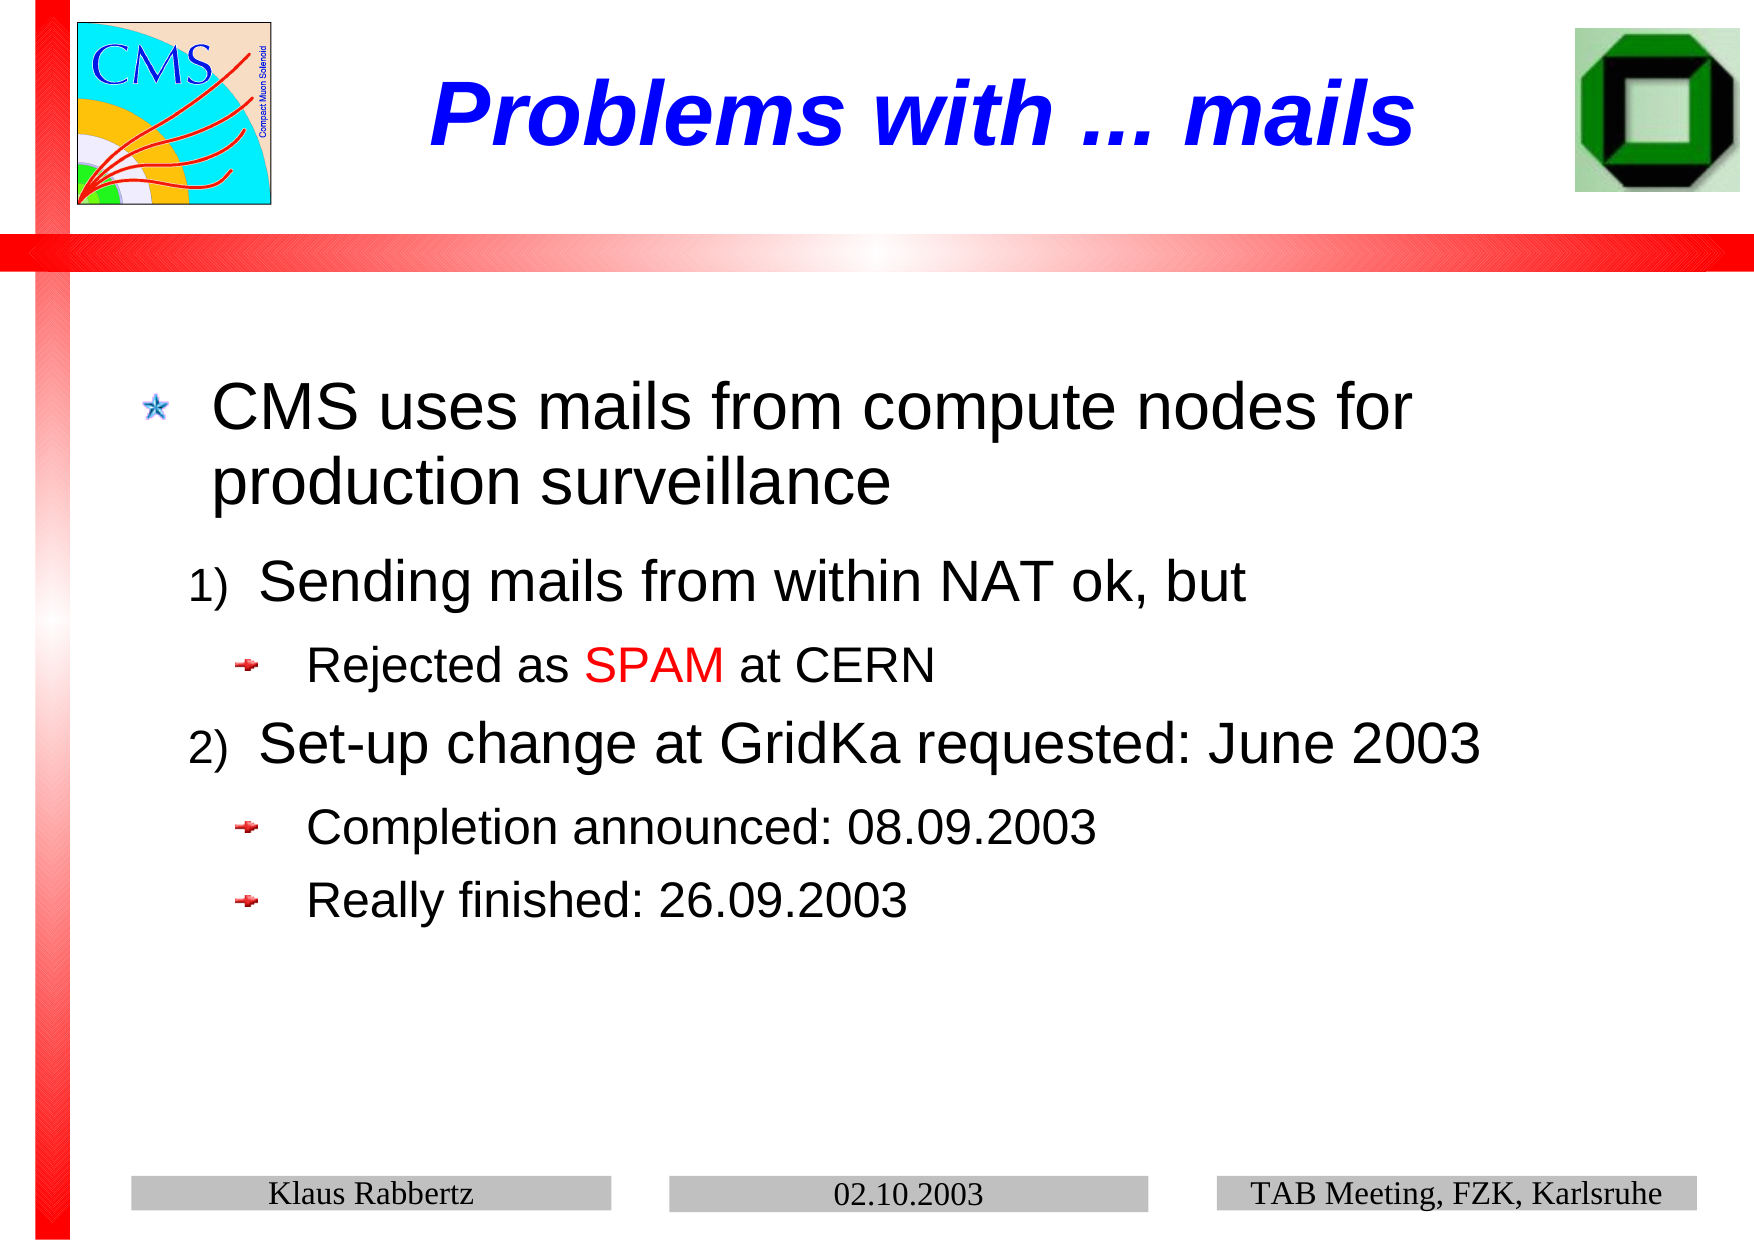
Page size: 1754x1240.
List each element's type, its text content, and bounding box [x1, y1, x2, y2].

picture [1575, 28, 1740, 192]
list CMS uses mails from compute nodes for production surveillance Sending mails from within NAT ok, but Rejected as SPAM at CERN Set-up change at GridKa requested: June 2003 Completion announced: 08.09.2003 Really finished: 26.09.2003 [128, 369, 1627, 1126]
title Problems with ... mails [282, 10, 1566, 218]
picture [76, 21, 272, 205]
